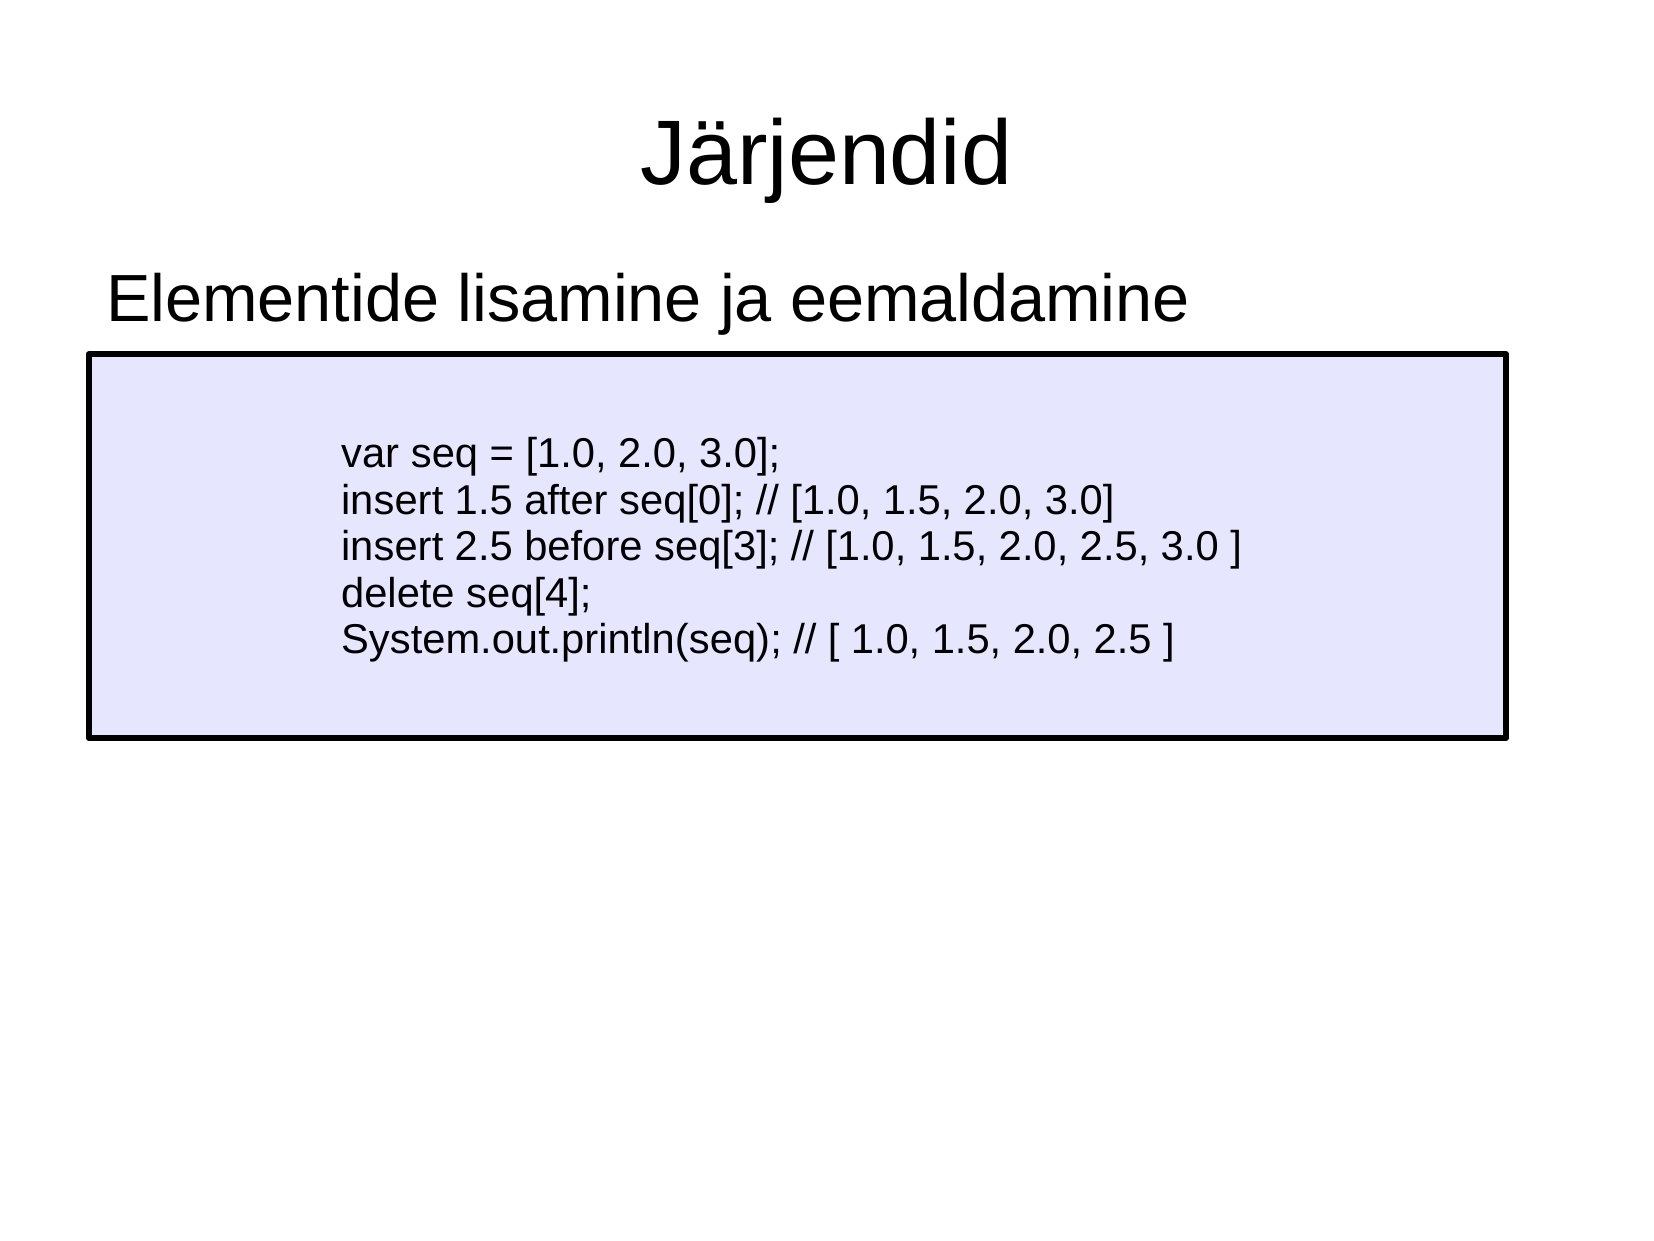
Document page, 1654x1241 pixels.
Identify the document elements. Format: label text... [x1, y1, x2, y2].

text_box var seq = [1.0, 2.0, 3.0]; insert 1.5 after seq[0]; // [1.0, 1.5, 2.0, 3.0] insert 2.5 before seq[3]; // [1.0, 1.5, 2.0, 2.5, 3.0 ] delete seq[4]; System.out.println(seq); // [ 1.0, 1.5, 2.0, 2.5 ] [88, 354, 1506, 739]
list Elementide lisamine ja eemaldamine [88, 260, 1577, 355]
title Järjendid [82, 56, 1571, 250]
